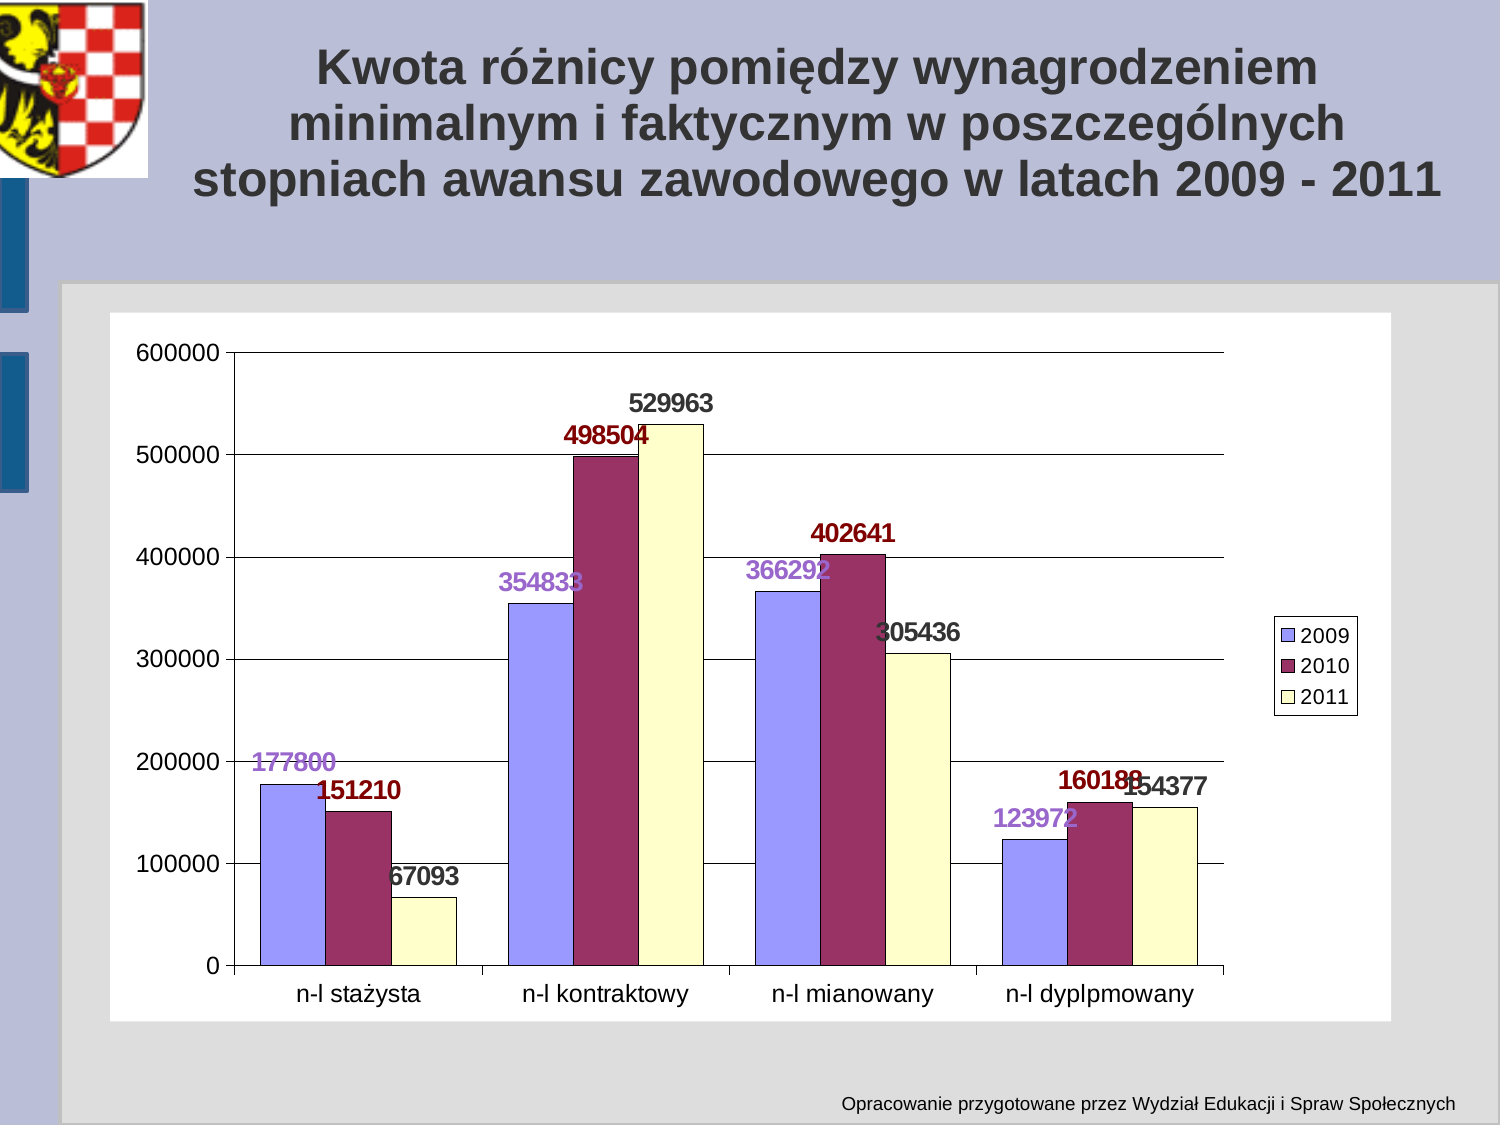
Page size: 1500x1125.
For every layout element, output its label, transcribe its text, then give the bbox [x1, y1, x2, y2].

picture [0, 0, 148, 178]
text_box Opracowanie przygotowane przez Wydział Edukacji i Spraw Społecznych [797, 1086, 1500, 1123]
title Kwota różnicy pomiędzy wynagrodzeniem minimalnym i faktycznym w poszczególnych stopniach awansu zawodowego w latach 2009 - 2011 [177, 29, 1459, 218]
chart [110, 312, 1392, 1022]
